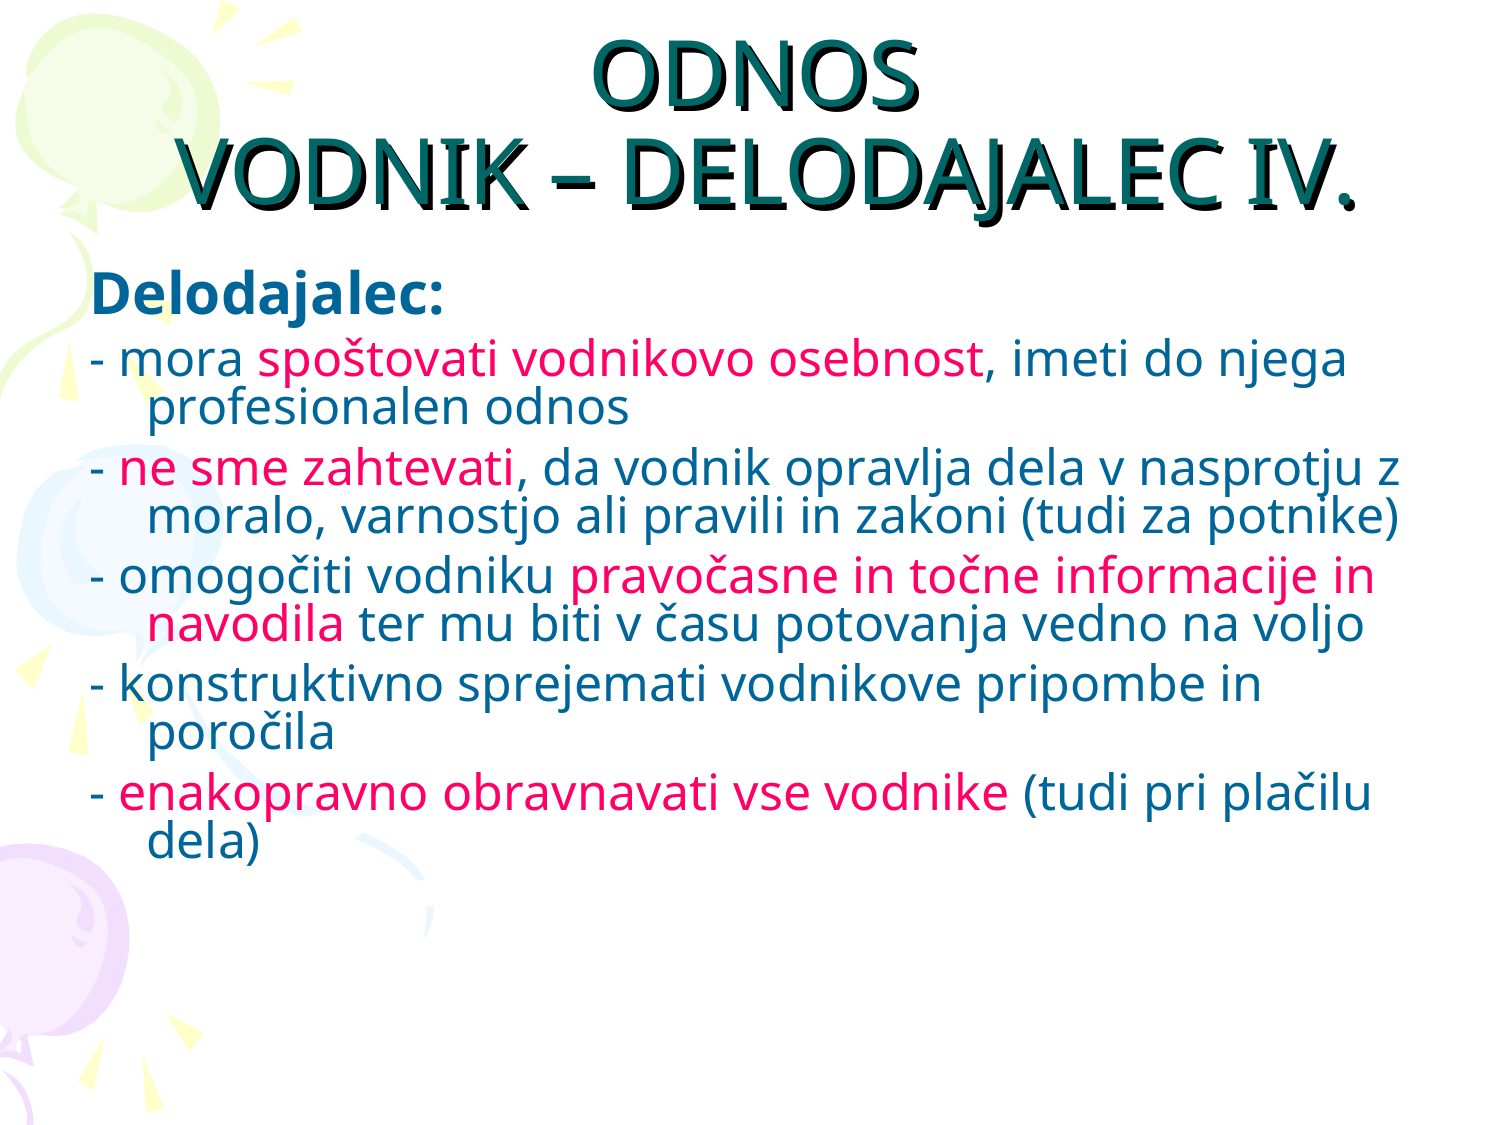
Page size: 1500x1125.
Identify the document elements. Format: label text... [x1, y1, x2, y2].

list Delodajalec: - mora spoštovati vodnikovo osebnost, imeti do njega profesionalen odnos - ne sme zahtevati, da vodnik opravlja dela v nasprotju z moralo, varnostjo ali pravili in zakoni (tudi za potnike) - omogočiti vodniku pravočasne in točne informacije in navodila ter mu biti v času potovanja vedno na voljo - konstruktivno sprejemati vodnikove pripombe in poročila - enakopravno obravnavati vse vodnike (tudi pri plačilu dela) [75, 262, 1426, 994]
title ODNOS VODNIK – DELODAJALEC IV. [72, 16, 1459, 233]
